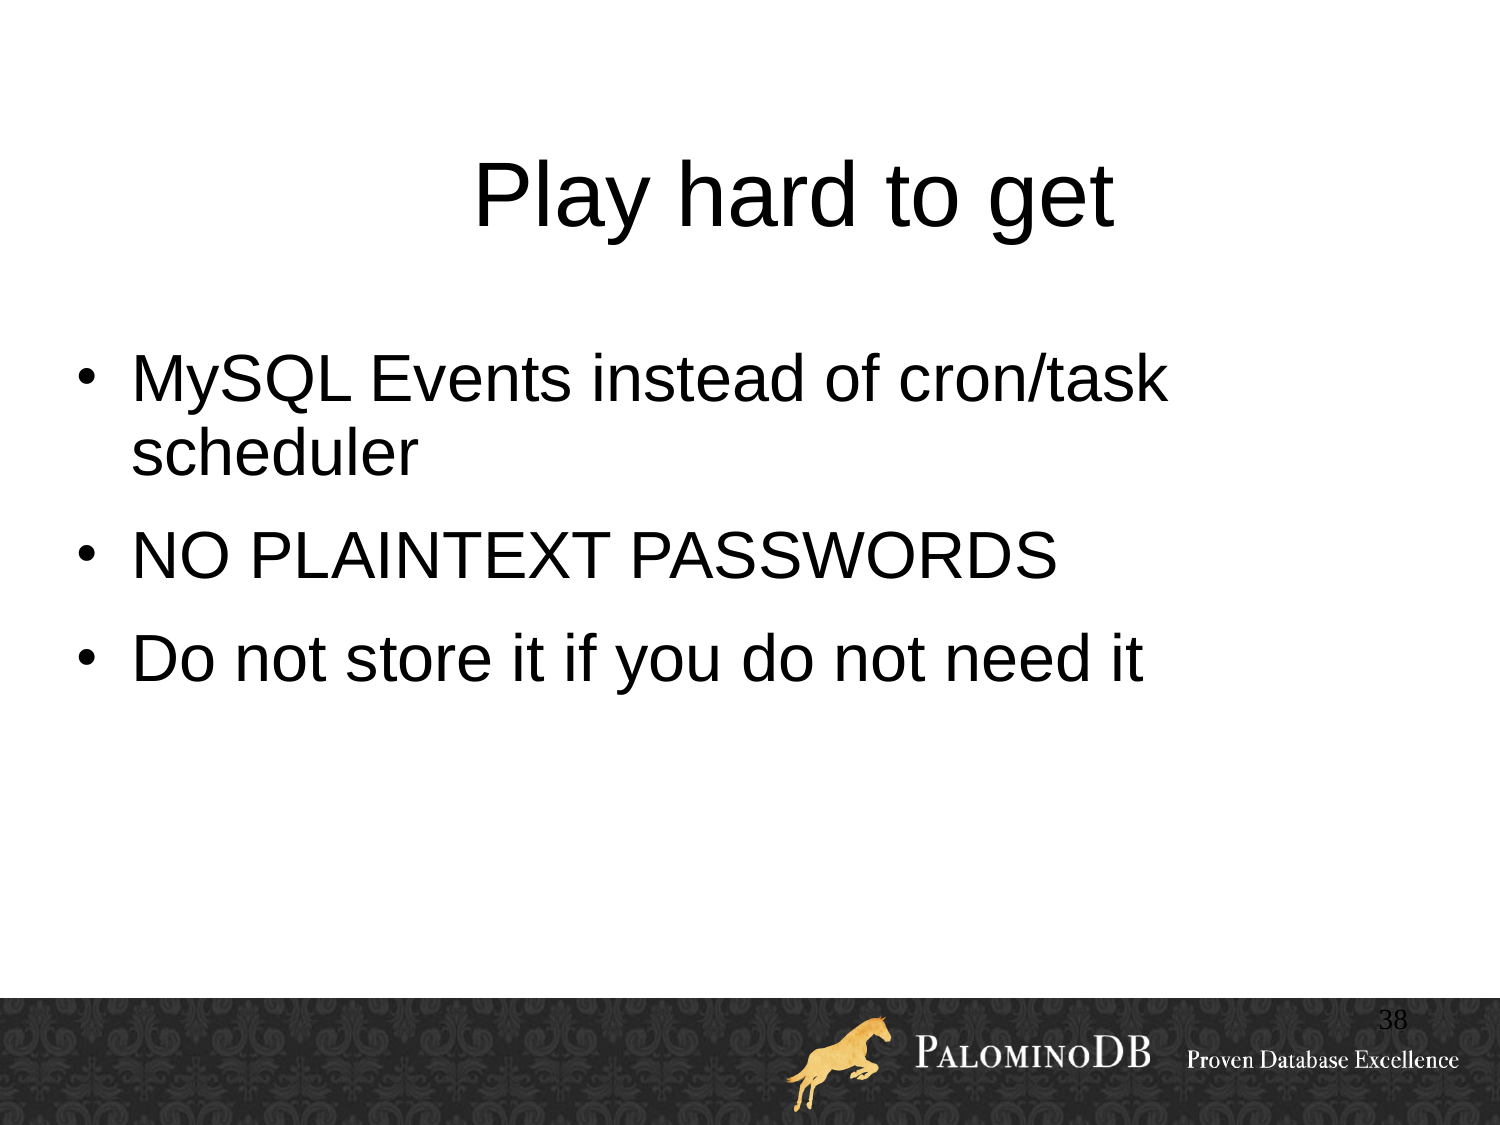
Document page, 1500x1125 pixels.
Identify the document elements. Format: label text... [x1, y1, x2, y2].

picture [0, 998, 1500, 1125]
title Play hard to get [128, 127, 1461, 263]
list MySQL Events instead of cron/task scheduler NO PLAINTEXT PASSWORDS Do not store it if you do not need it [75, 337, 1426, 993]
